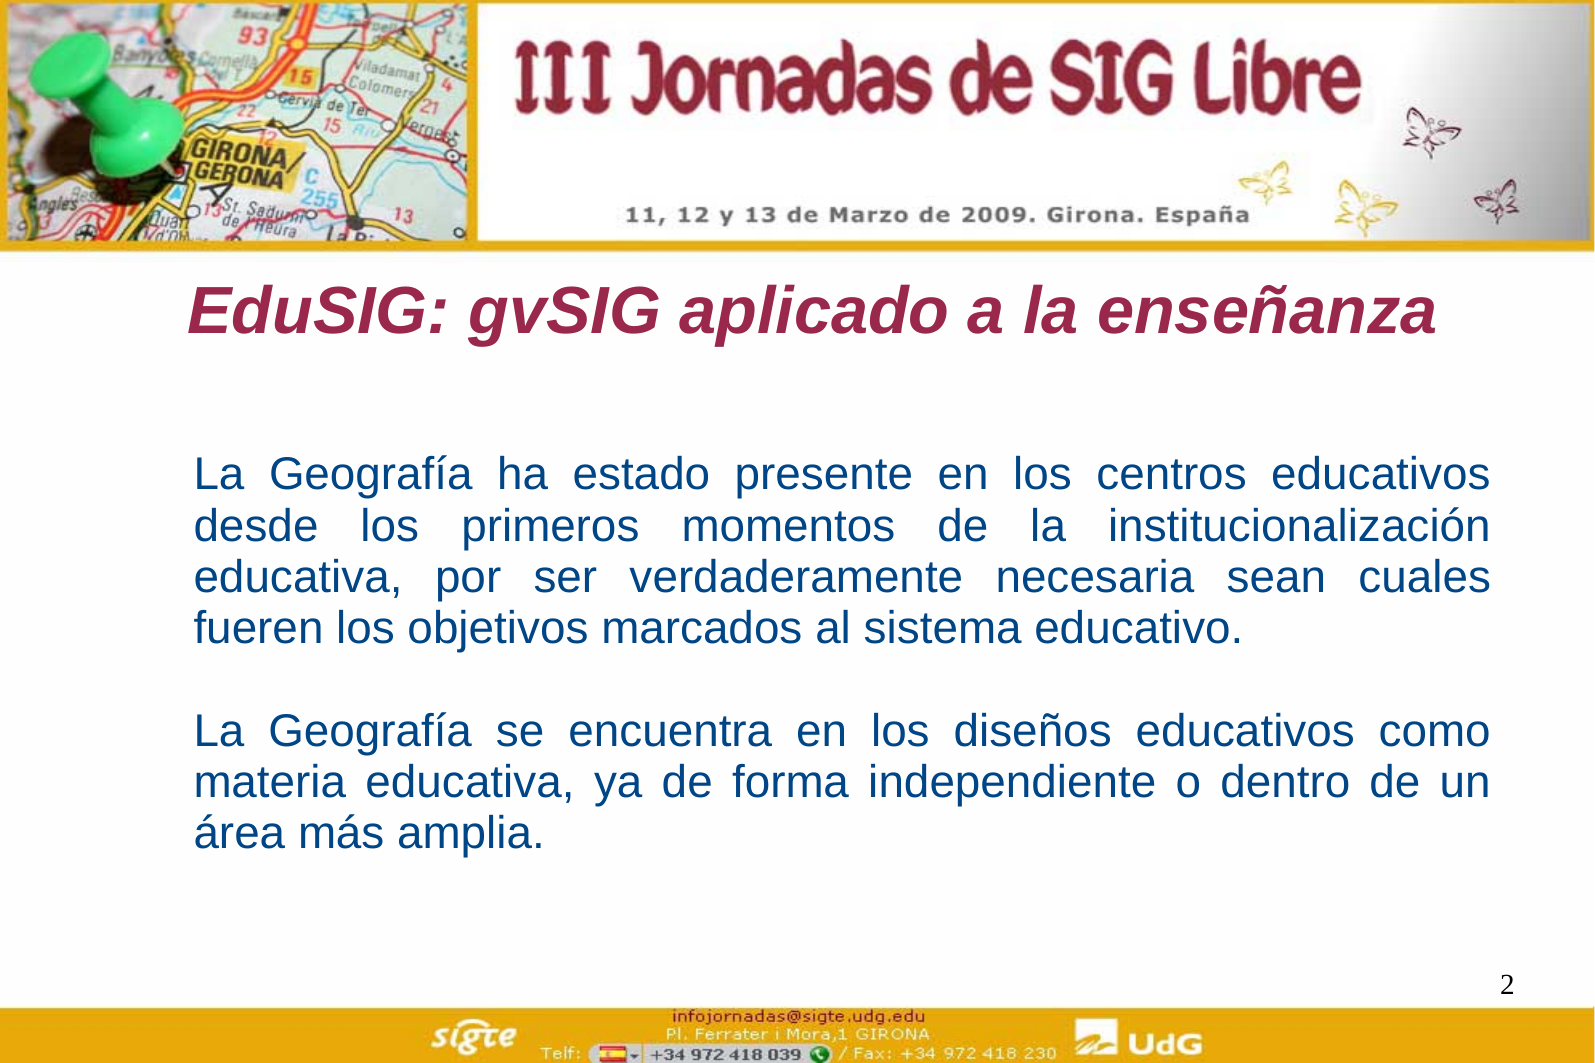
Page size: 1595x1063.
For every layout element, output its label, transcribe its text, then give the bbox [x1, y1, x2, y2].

text_box EduSIG: gvSIG aplicado a la enseñanza [172, 265, 1501, 425]
text_box La Geografía ha estado presente en los centros educativos desde los primeros momentos de la institucionalización educativa, por ser verdaderamente necesaria sean cuales fueren los objetivos marcados al sistema educativo. La Geografía se encuentra en los diseños educativos como materia educativa, ya de forma independiente o dentro de un área más amplia. [178, 441, 1507, 919]
picture [0, 0, 1595, 1063]
